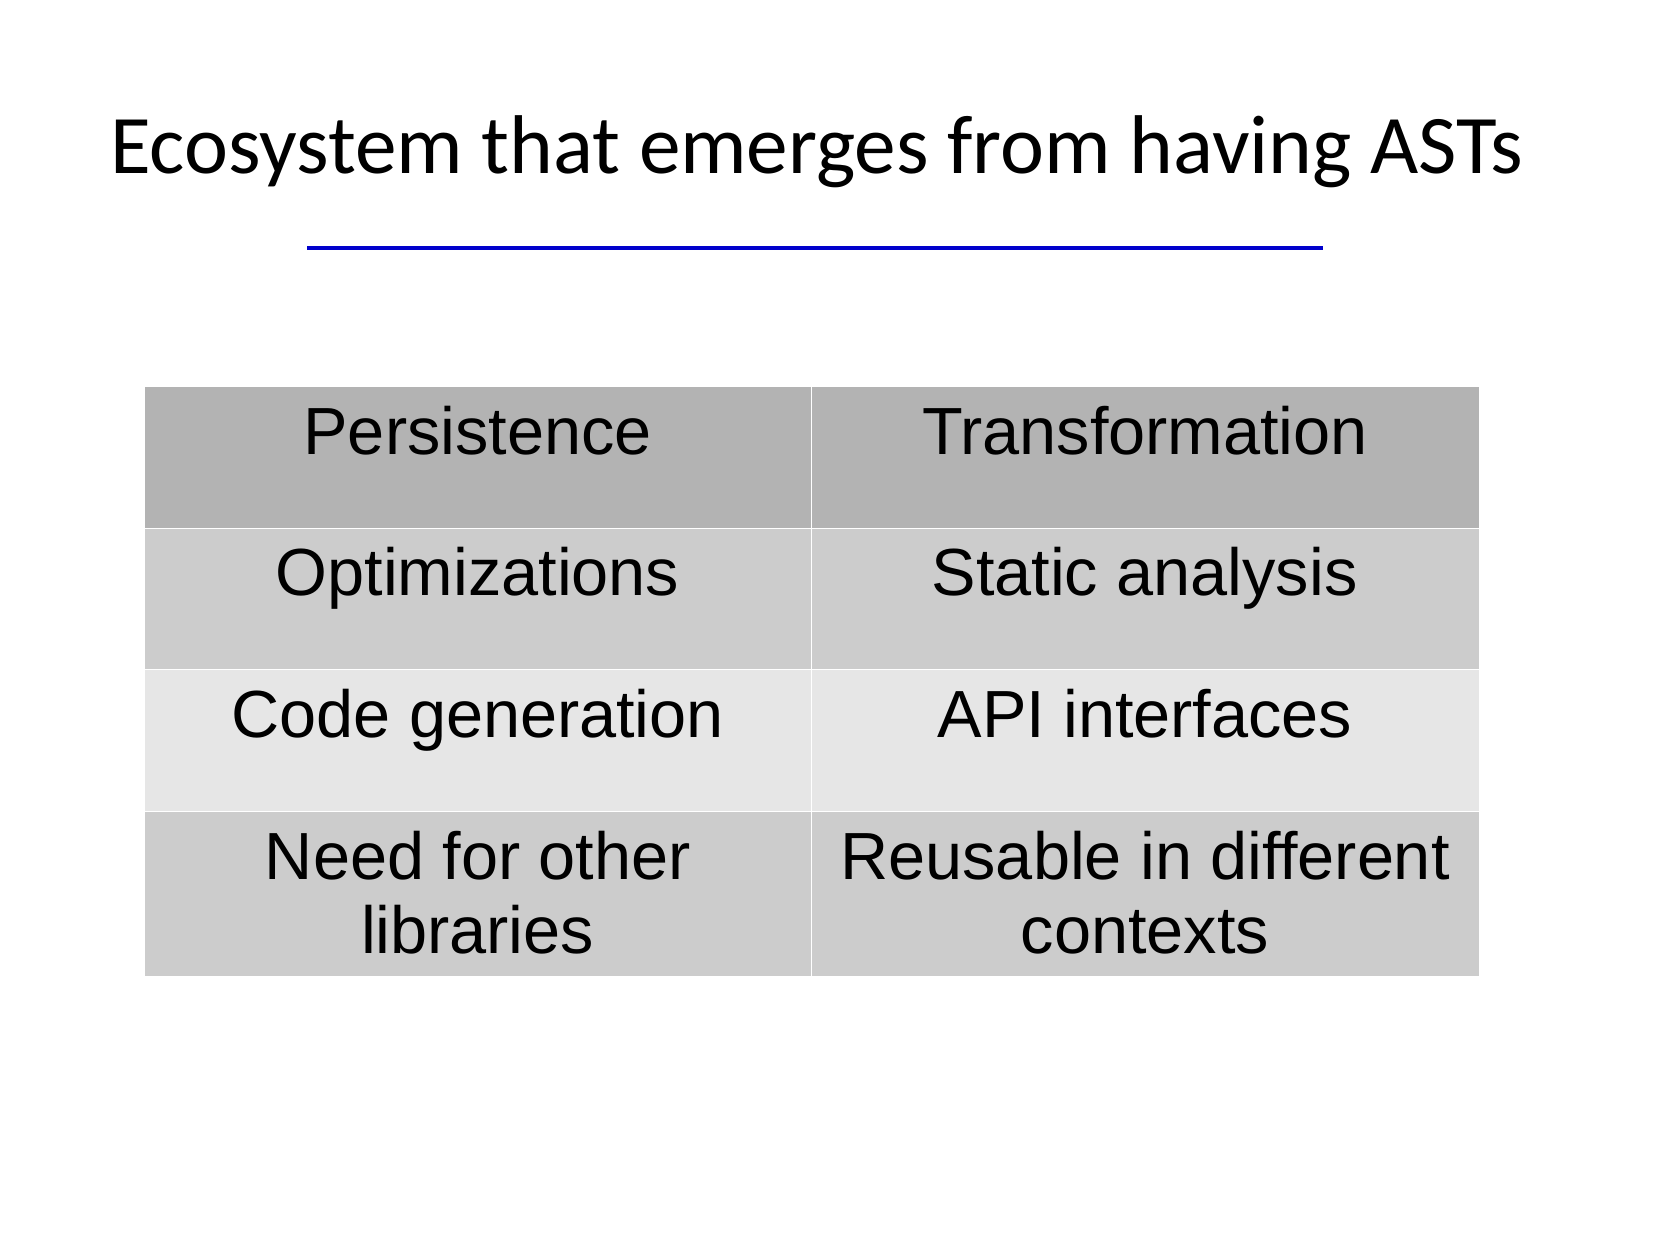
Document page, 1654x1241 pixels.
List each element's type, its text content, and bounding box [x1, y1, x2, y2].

title Ecosystem that emerges from having ASTs [82, 49, 1571, 257]
table_cell Code generation [145, 670, 811, 811]
table_cell API interfaces [812, 670, 1479, 811]
table_header Transformation [812, 387, 1479, 528]
table_cell Reusable in different contexts [812, 812, 1479, 976]
table_header Persistence [145, 387, 811, 528]
table_cell Optimizations [145, 529, 811, 669]
table_cell Static analysis [812, 529, 1479, 669]
table_cell Need for other libraries [145, 812, 811, 976]
